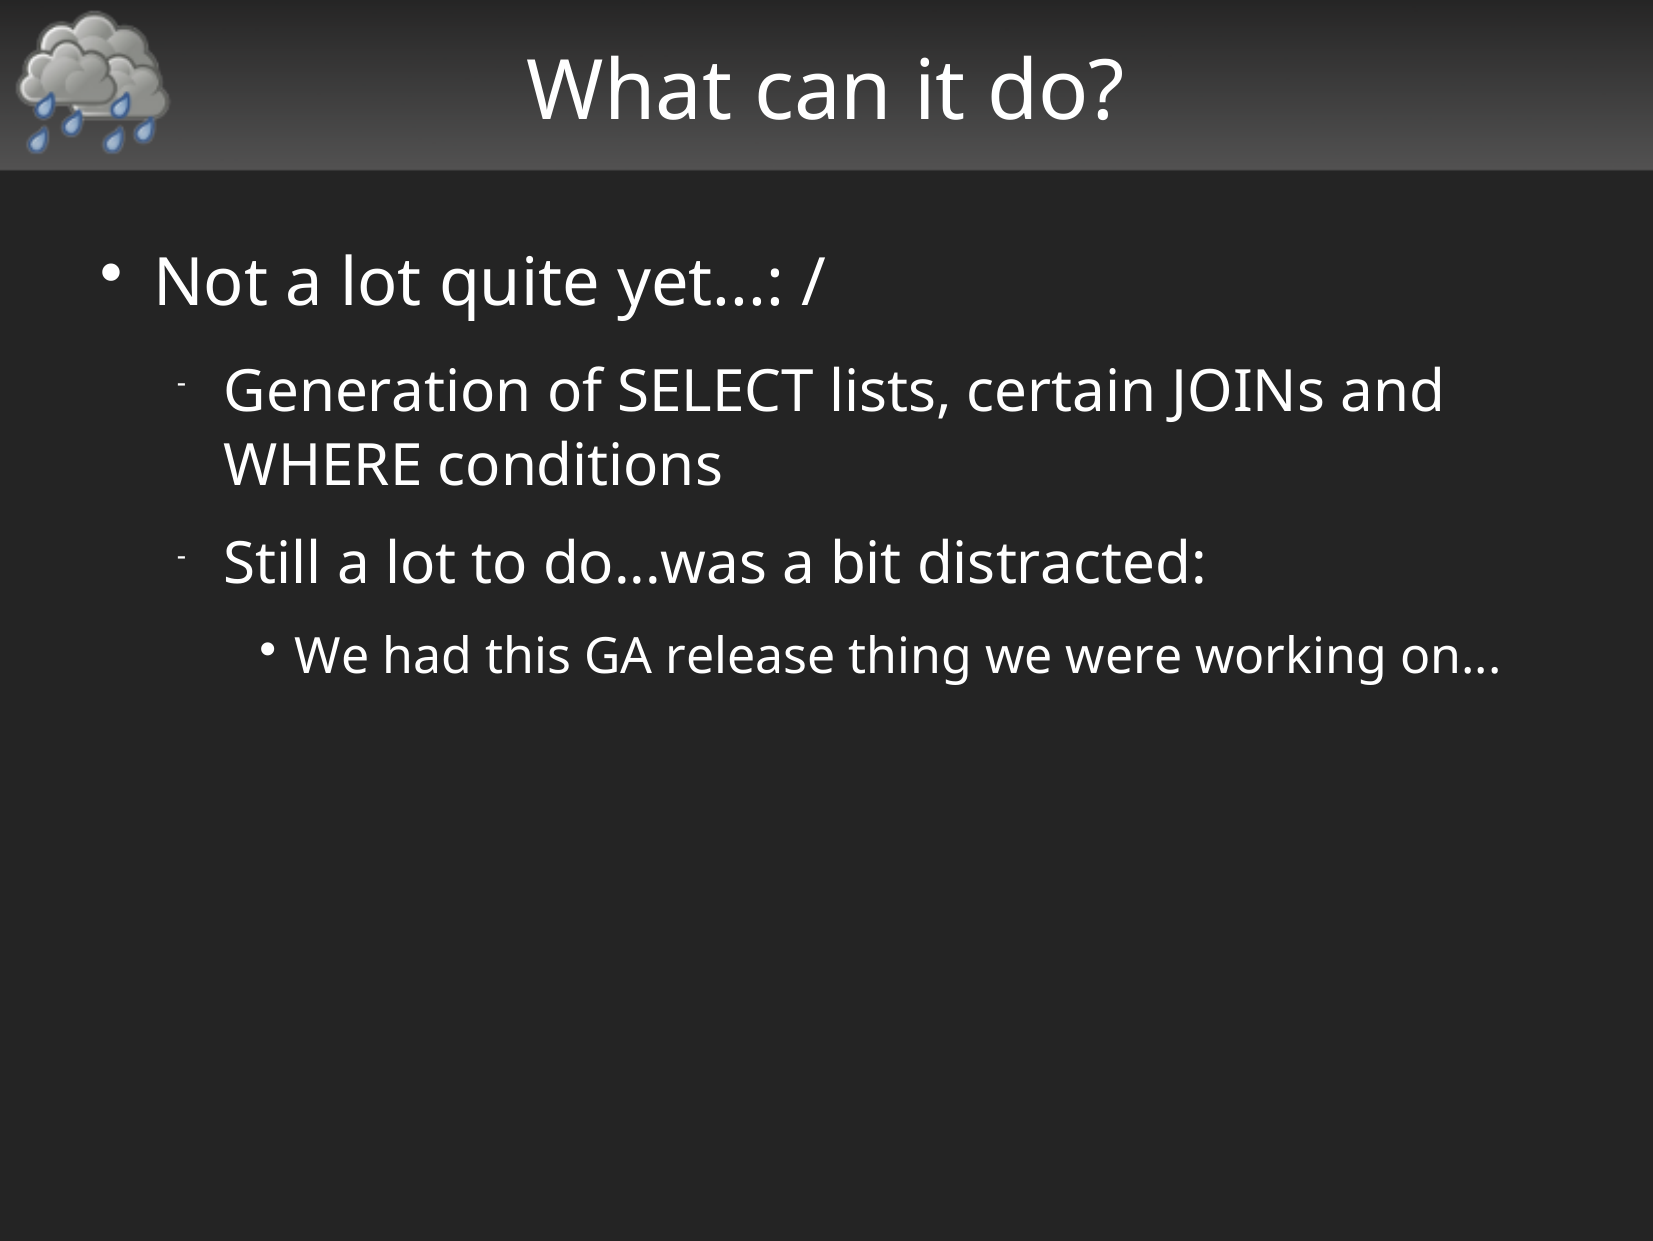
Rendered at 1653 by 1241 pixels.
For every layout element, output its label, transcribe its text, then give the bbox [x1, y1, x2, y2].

title What can it do? [82, 39, 1570, 137]
picture [0, 0, 1653, 1241]
list Not a lot quite yet...: / Generation of SELECT lists, certain JOINs and WHERE conditions Still a lot to do...was a bit distracted: We had this GA release thing we were working on... [82, 236, 1570, 1042]
